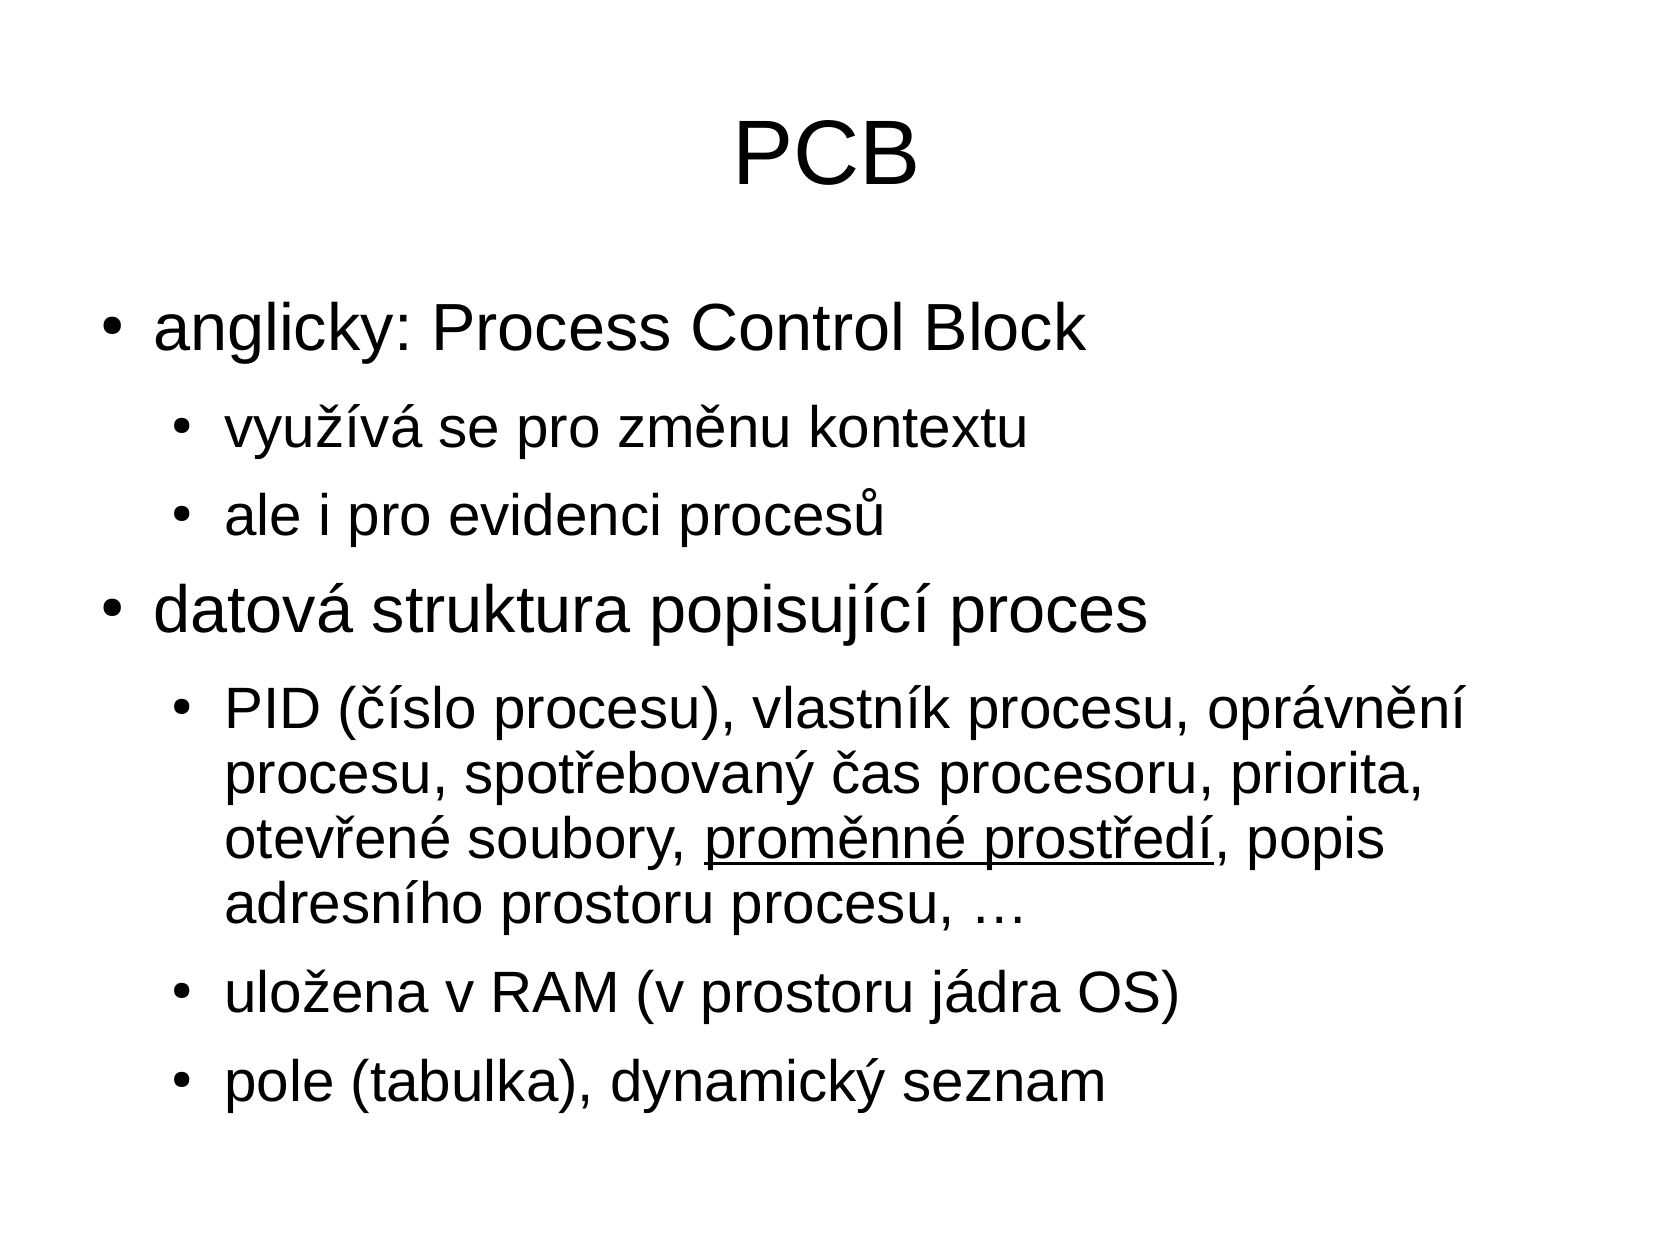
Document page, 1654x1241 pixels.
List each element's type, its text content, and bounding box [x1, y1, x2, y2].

title PCB [82, 56, 1571, 250]
list anglicky: Process Control Block využívá se pro změnu kontextu ale i pro evidenci procesů datová struktura popisující proces PID (číslo procesu), vlastník procesu, oprávnění procesu, spotřebovaný čas procesoru, priorita, otevřené soubory, proměnné prostředí, popis adresního prostoru procesu, … uložena v RAM (v prostoru jádra OS) pole (tabulka), dynamický seznam [82, 290, 1571, 1114]
